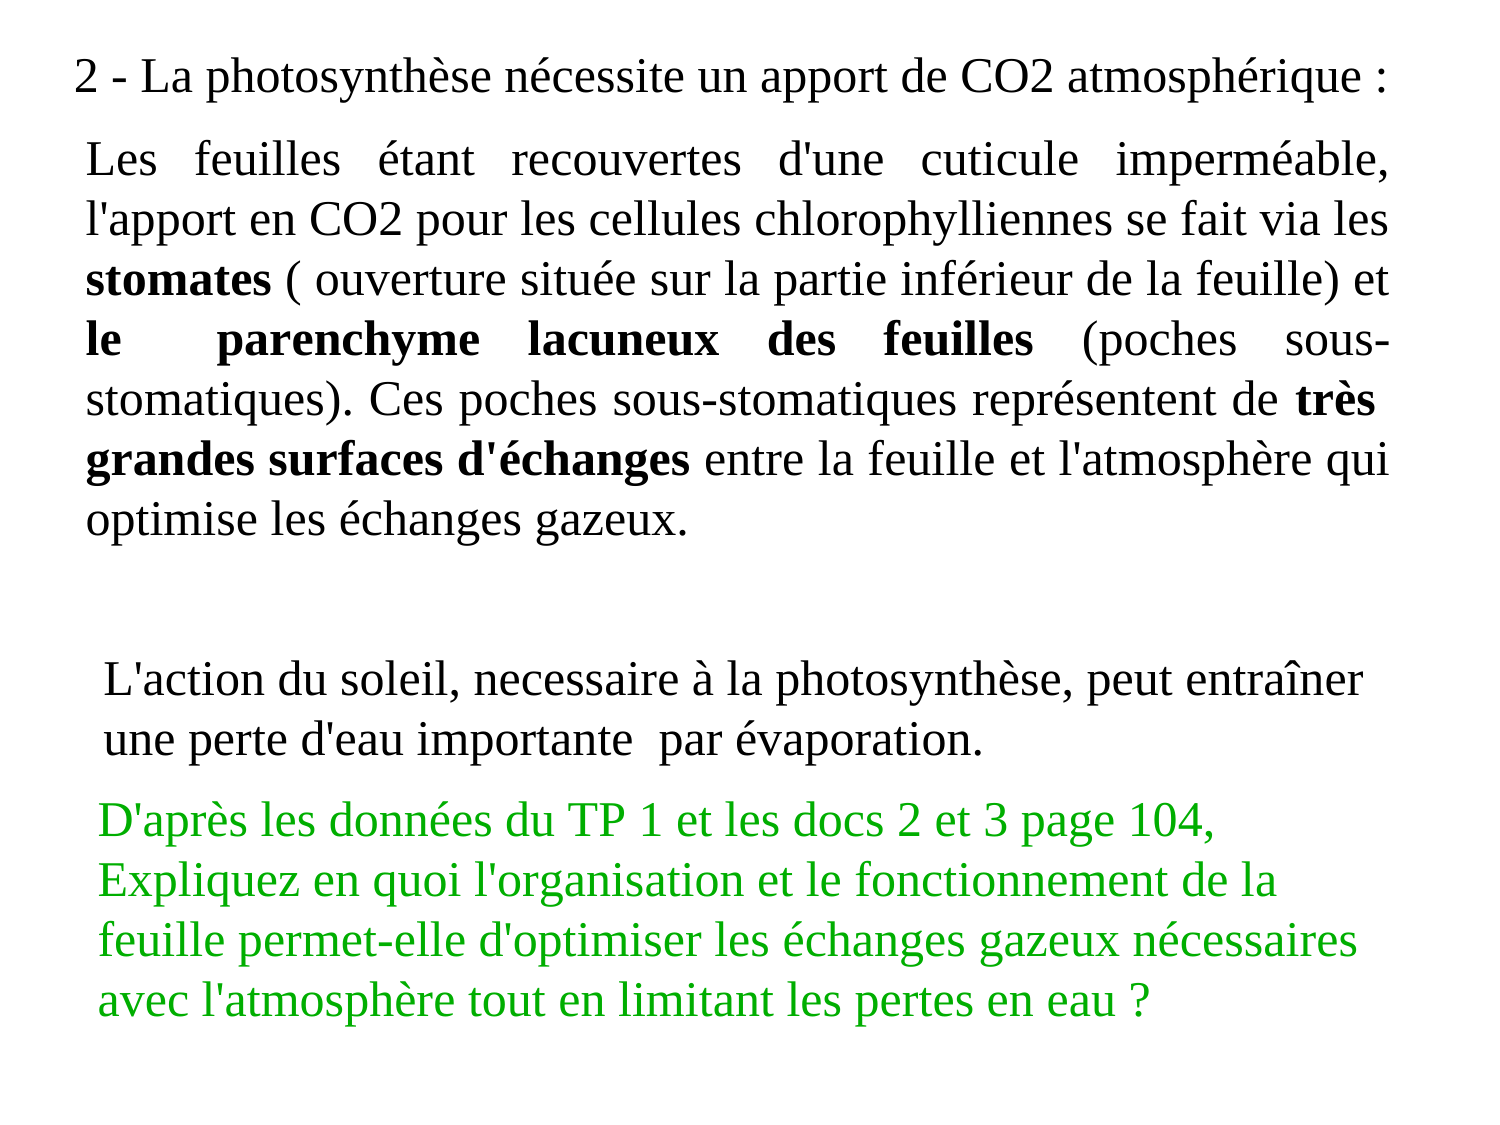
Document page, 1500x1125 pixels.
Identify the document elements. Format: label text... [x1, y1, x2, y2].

text_box L'action du soleil, necessaire à la photosynthèse, peut entraîner une perte d'eau importante par évaporation. [88, 637, 1418, 772]
text_box Les feuilles étant recouvertes d'une cuticule imperméable, l'apport en CO2 pour les cellules chlorophylliennes se fait via les stomates ( ouverture située sur la partie inférieur de la feuille) et le parenchyme lacuneux des feuilles (poches sous-stomatiques). Ces poches sous-stomatiques représentent de très grandes surfaces d'échanges entre la feuille et l'atmosphère qui optimise les échanges gazeux. [70, 118, 1406, 553]
text_box D'après les données du TP 1 et les docs 2 et 3 page 104, Expliquez en quoi l'organisation et le fonctionnement de la feuille permet-elle d'optimiser les échanges gazeux nécessaires avec l'atmosphère tout en limitant les pertes en eau ? [82, 779, 1382, 1035]
text_box 2 - La photosynthèse nécessite un apport de CO2 atmosphérique : [59, 35, 1406, 119]
